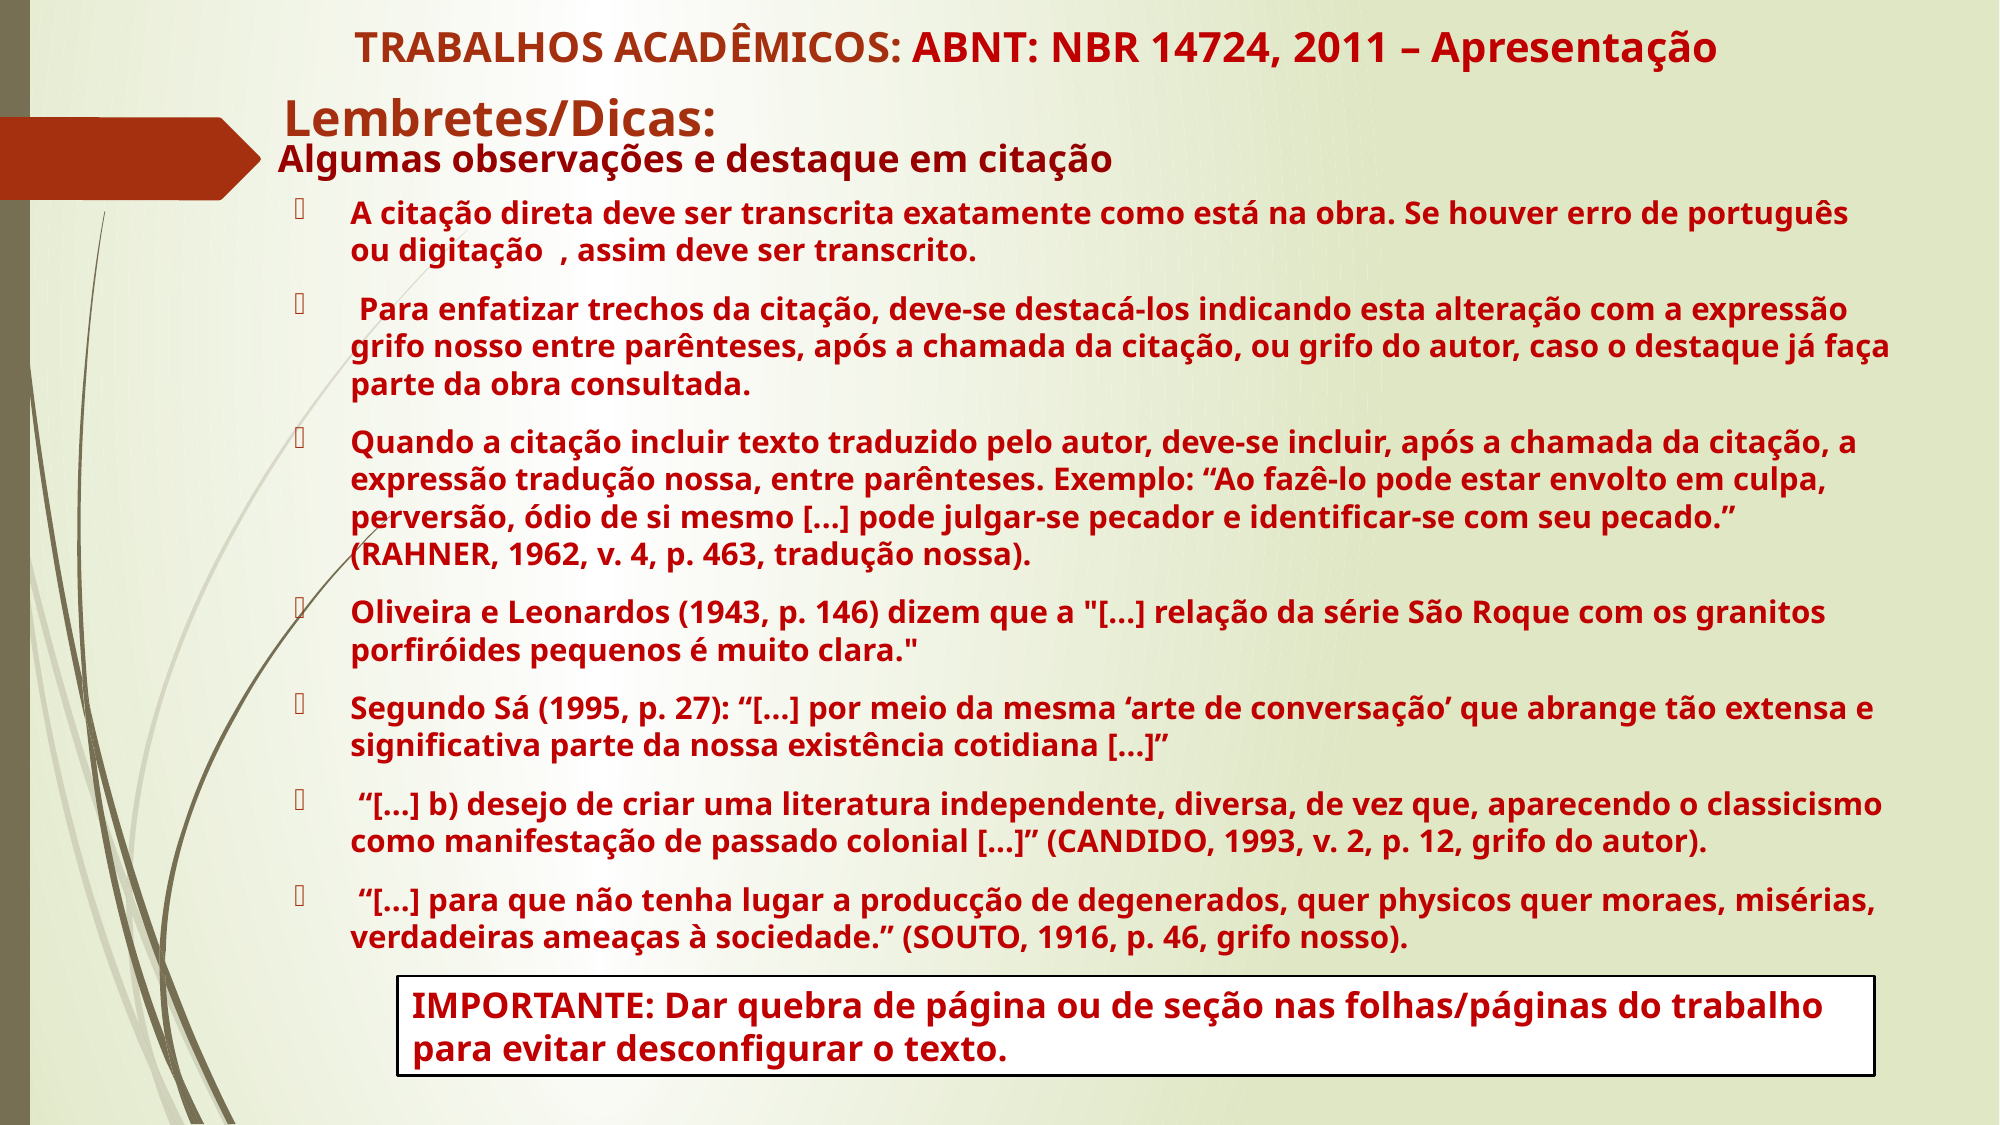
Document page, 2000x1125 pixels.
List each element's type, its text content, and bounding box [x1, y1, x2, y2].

text_box Lembretes/Dicas: [255, 79, 744, 127]
text_box TRABALHOS ACADÊMICOS: ABNT: NBR 14724, 2011 – Apresentação [340, 13, 1992, 79]
text_box IMPORTANTE: Dar quebra de página ou de seção nas folhas/páginas do trabalho para evitar desconfigurar o texto. [397, 975, 1875, 1076]
text_box Algumas observações e destaque em citação [243, 127, 1244, 188]
list A citação direta deve ser transcrita exatamente como está na obra. Se houver erro de português ou digitação , assim deve ser transcrito. Para enfatizar trechos da citação, deve-se destacá-los indicando esta alteração com a expressão grifo nosso entre parênteses, após a chamada da citação, ou grifo do autor, caso o destaque já faça parte da obra consultada. Quando a citação incluir texto traduzido pelo autor, deve-se incluir, após a chamada da citação, a expressão tradução nossa, entre parênteses. Exemplo: “Ao fazê-lo pode estar envolto em culpa, perversão, ódio de si mesmo [...] pode julgar-se pecador e identificar-se com seu pecado.” (RAHNER, 1962, v. 4, p. 463, tradução nossa). Oliveira e Leonardos (1943, p. 146) dizem que a "[...] relação da série São Roque com os granitos porfiróides pequenos é muito clara." Segundo Sá (1995, p. 27): “[...] por meio da mesma ‘arte de conversação’ que abrange tão extensa e significativa parte da nossa existência cotidiana [...]” “[...] b) desejo de criar uma literatura independente, diversa, de vez que, aparecendo o classicismo como manifestação de passado colonial [...]” (CANDIDO, 1993, v. 2, p. 12, grifo do autor). “[...] para que não tenha lugar a producção de degenerados, quer physicos quer moraes, misérias, verdadeiras ameaças à sociedade.” (SOUTO, 1916, p. 46, grifo nosso). [279, 185, 1910, 1125]
